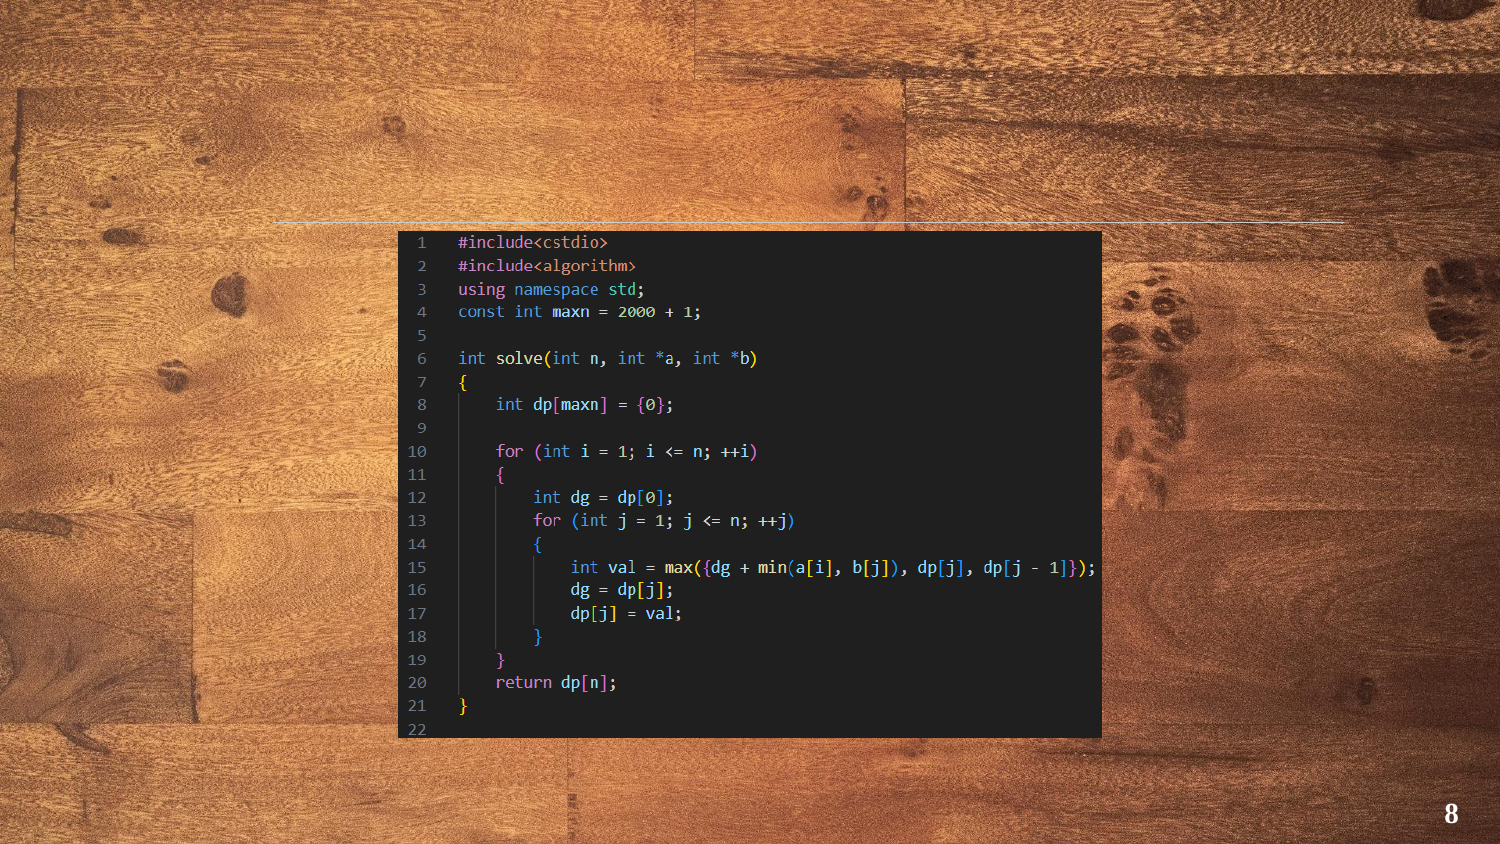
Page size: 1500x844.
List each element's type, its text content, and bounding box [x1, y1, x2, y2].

picture [398, 231, 1102, 738]
slide_number 7 [1429, 779, 1500, 844]
title 範例程式 [255, 117, 1341, 233]
